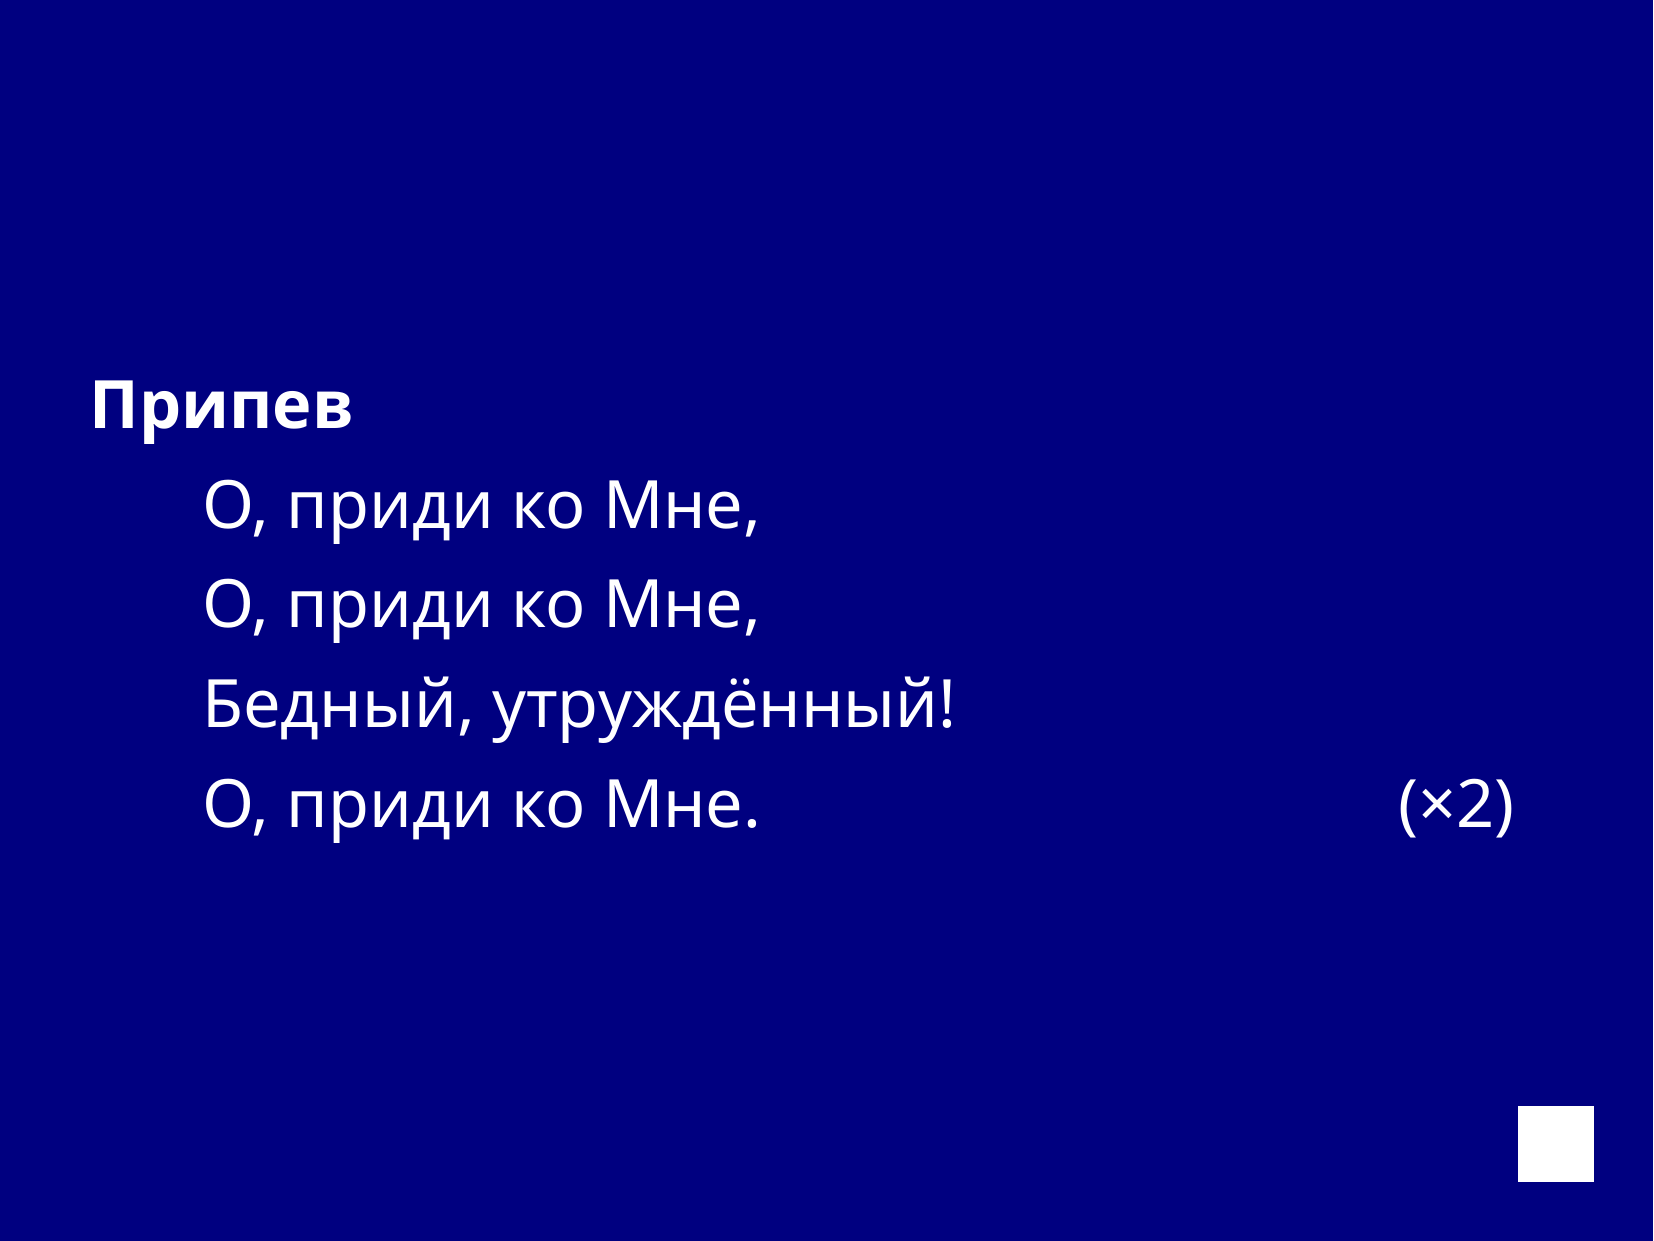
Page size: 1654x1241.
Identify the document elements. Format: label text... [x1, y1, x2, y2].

text_box Припев О, приди ко Мне, О, приди ко Мне, Бедный, утруждённый! О, приди ко Мне. (×2) [75, 150, 1576, 1163]
text_box [1518, 1106, 1594, 1182]
